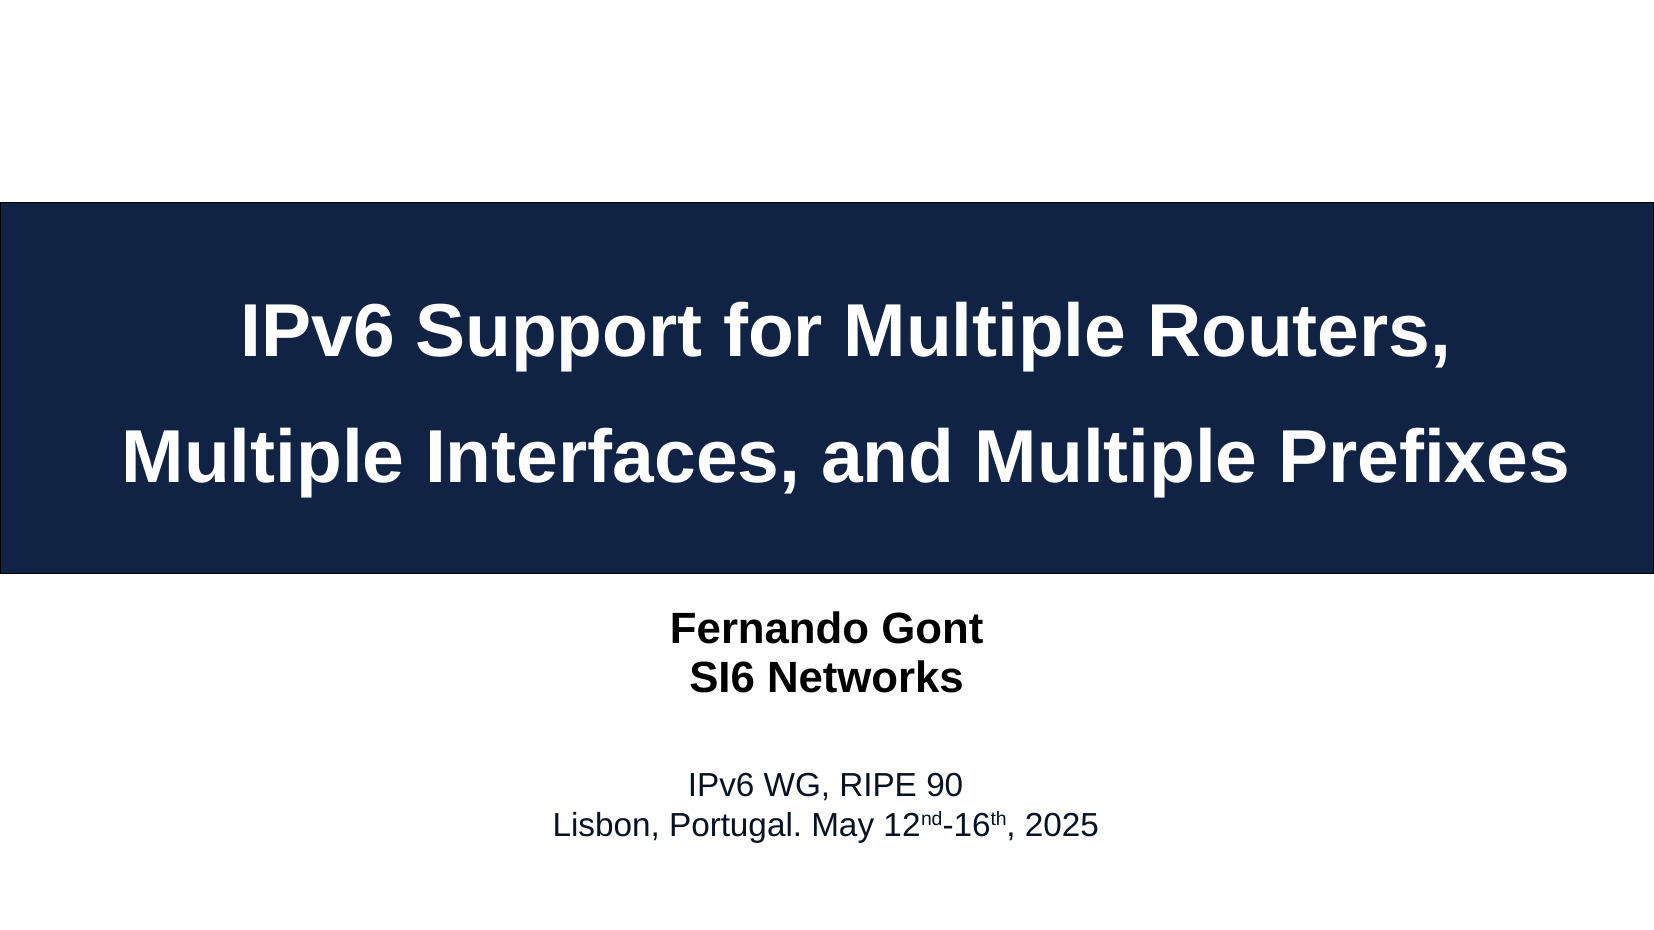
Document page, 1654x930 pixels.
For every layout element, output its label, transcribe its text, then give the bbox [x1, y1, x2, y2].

list IPv6 Support for Multiple Routers, Multiple Interfaces, and Multiple Prefixes [32, 246, 1591, 517]
list IPv6 WG, RIPE 90 Lisbon, Portugal. May 12nd-16th, 2025 [325, 766, 1256, 846]
